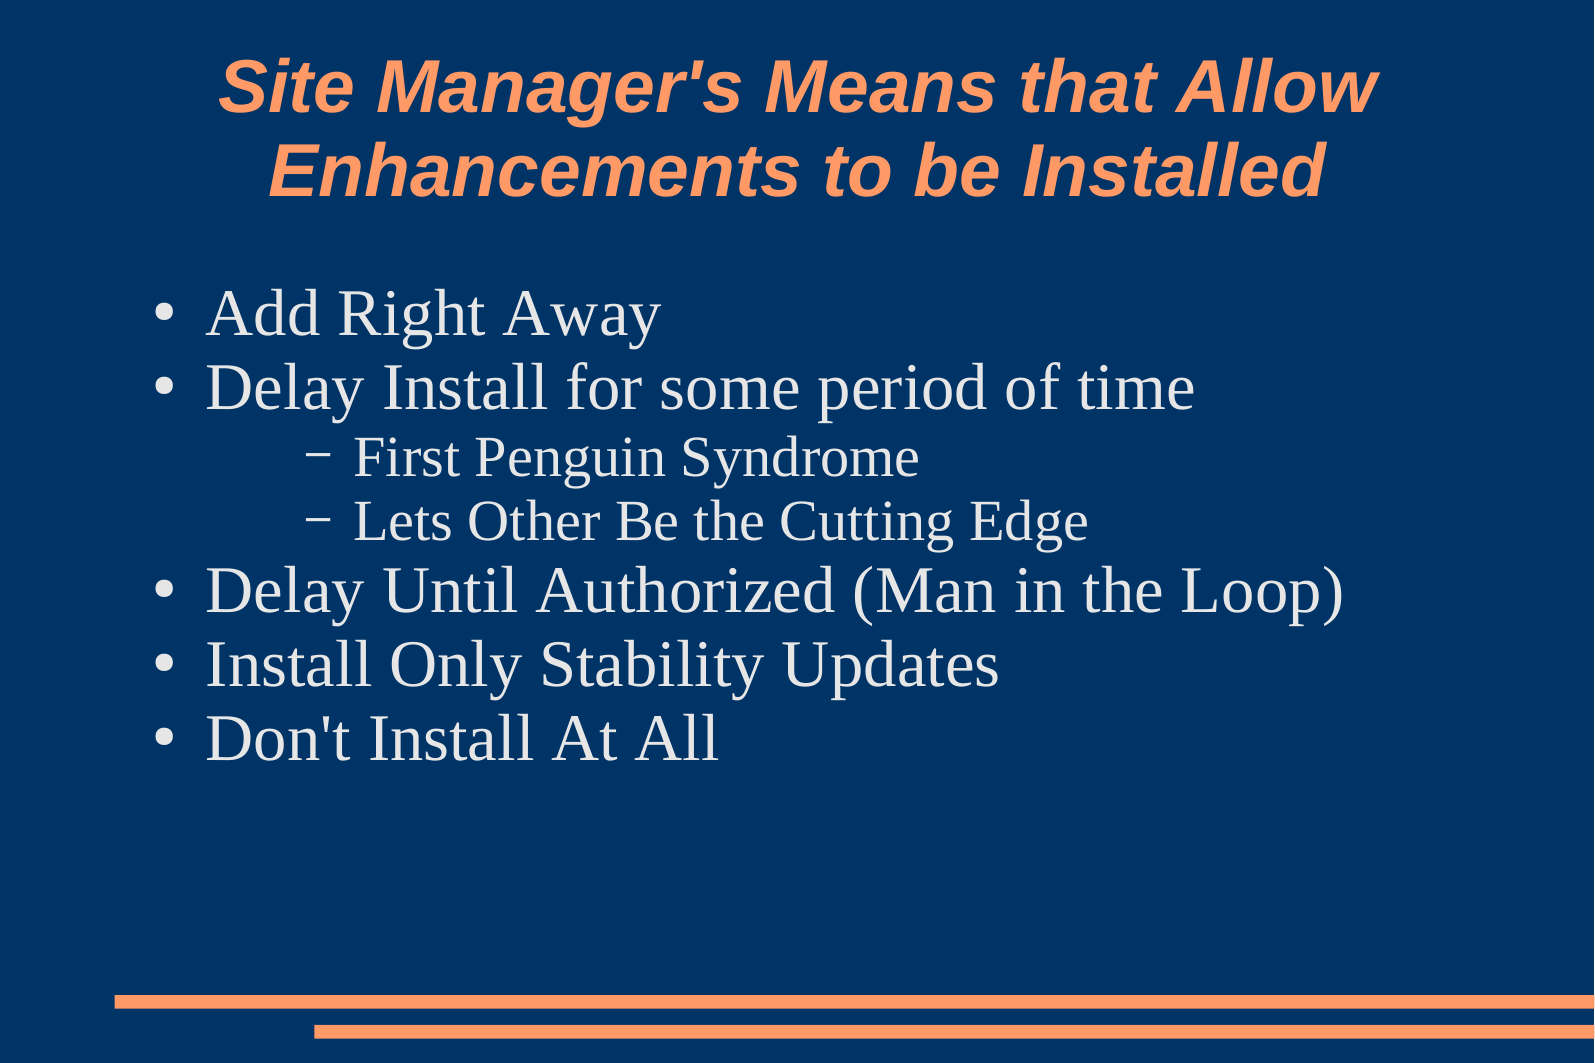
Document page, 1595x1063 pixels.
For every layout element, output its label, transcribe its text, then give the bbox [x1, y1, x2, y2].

title Site Manager's Means that Allow Enhancements to be Installed [117, 31, 1479, 226]
list Add Right Away Delay Install for some period of time First Penguin Syndrome Lets Other Be the Cutting Edge Delay Until Authorized (Man in the Loop) Install Only Stability Updates Don't Install At All [117, 276, 1505, 971]
